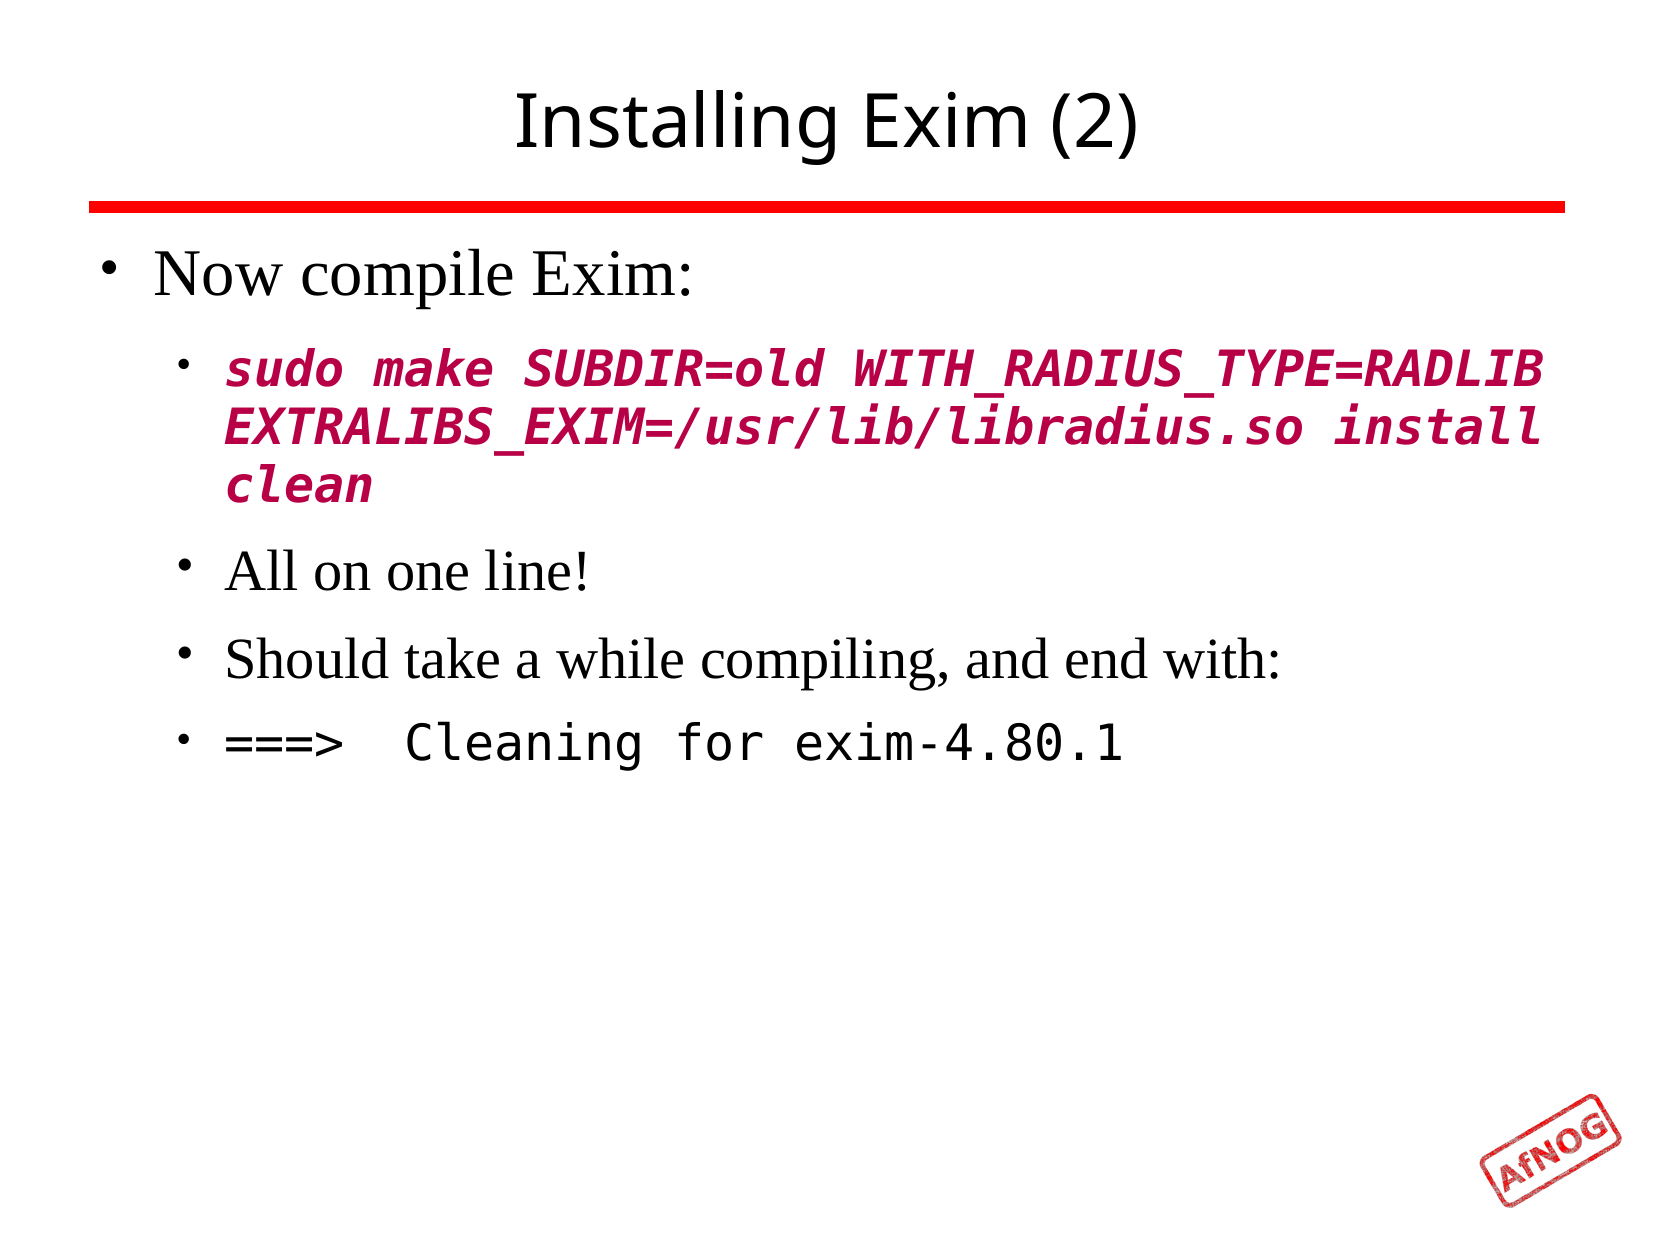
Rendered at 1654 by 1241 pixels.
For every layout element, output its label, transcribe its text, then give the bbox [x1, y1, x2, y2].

title Installing Exim (2) [88, 29, 1565, 207]
picture [1476, 1090, 1625, 1211]
list Now compile Exim: sudo make SUBDIR=old WITH_RADIUS_TYPE=RADLIB EXTRALIBS_EXIM=/usr/lib/libradius.so install clean All on one line! Should take a while compiling, and end with: ===> Cleaning for exim-4.80.1 [82, 236, 1571, 1123]
